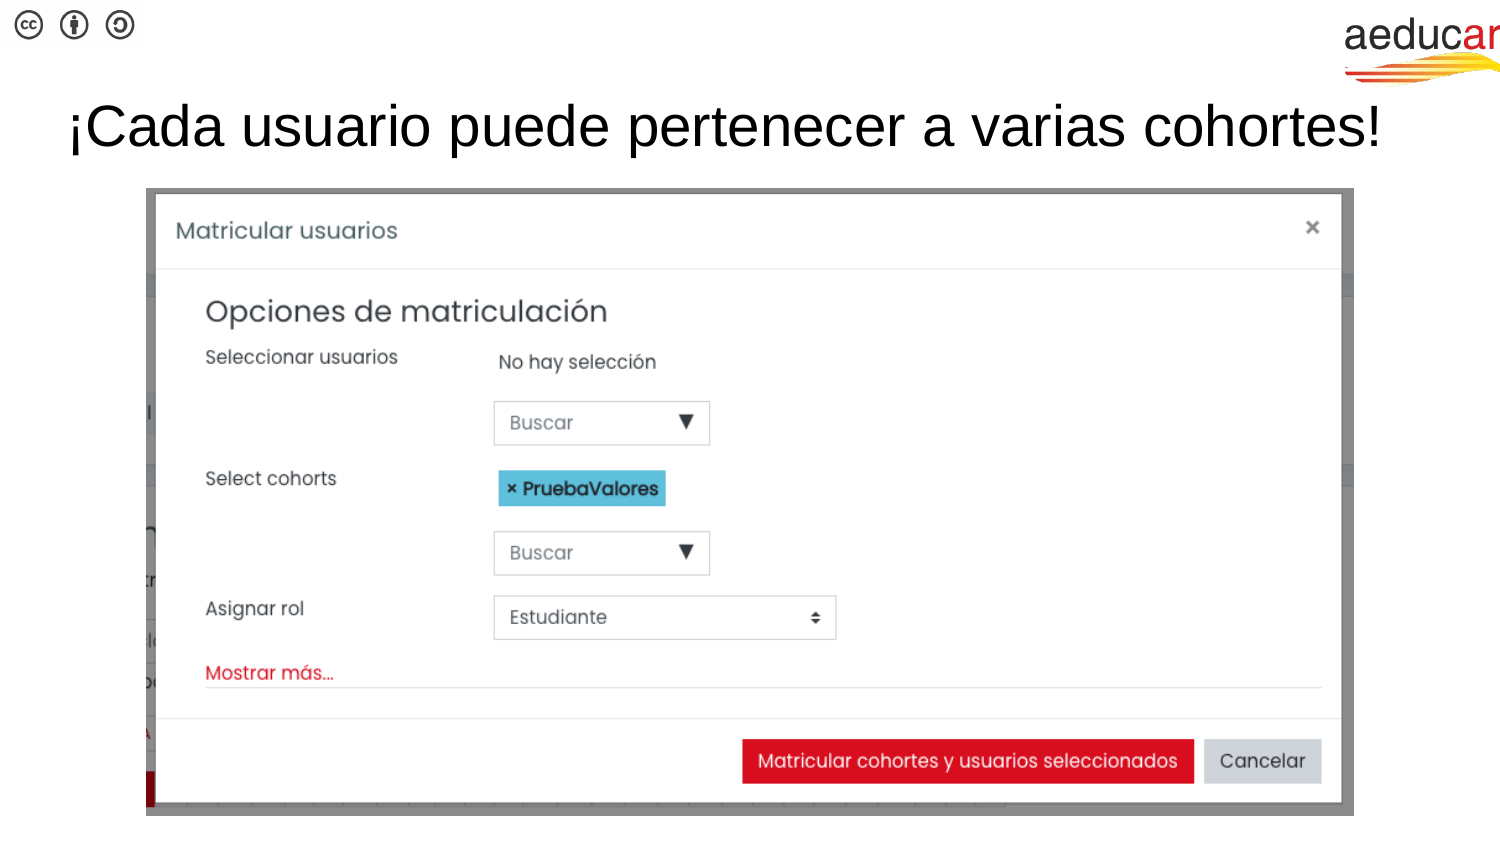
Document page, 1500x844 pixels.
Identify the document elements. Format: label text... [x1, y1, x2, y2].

picture [146, 188, 1354, 816]
picture [0, 0, 146, 48]
title ¡Cada usuario puede pertenecer a varias cohortes! [51, 72, 1449, 167]
picture [1344, 0, 1500, 104]
